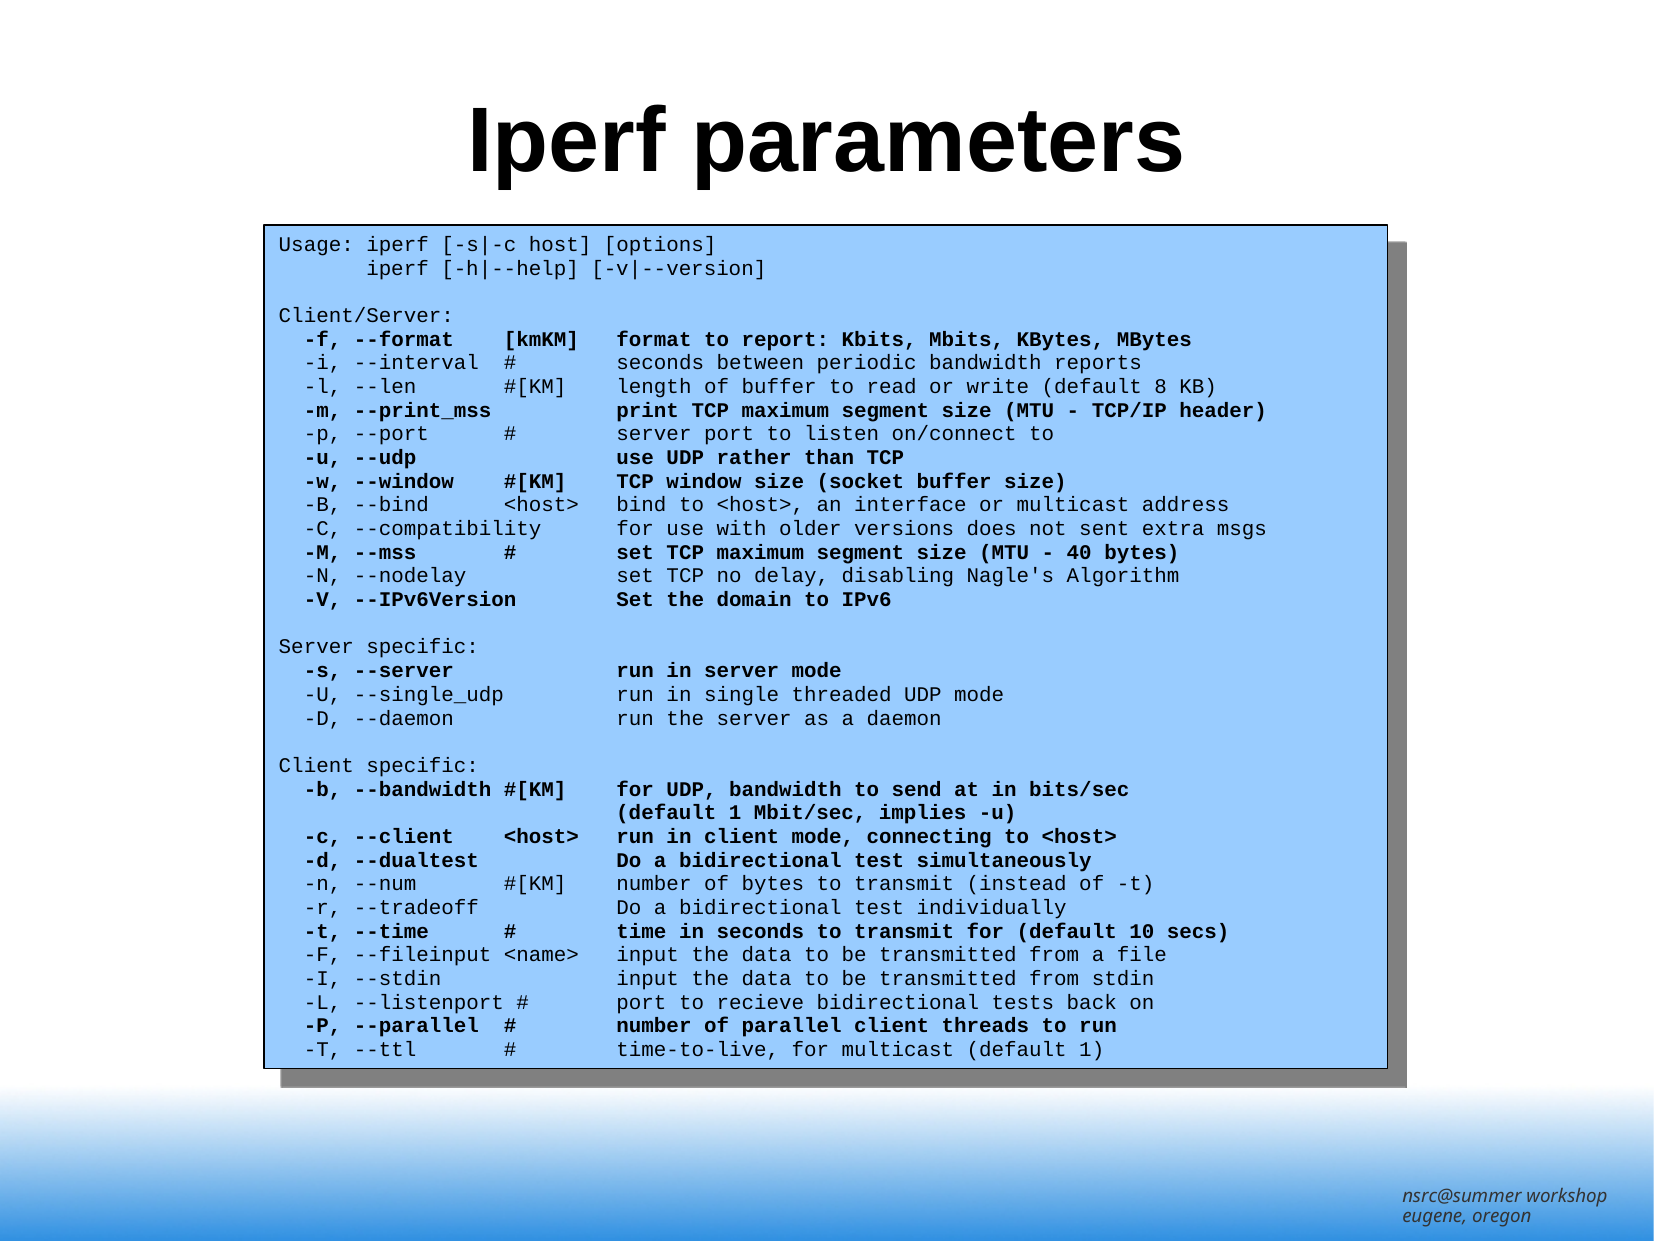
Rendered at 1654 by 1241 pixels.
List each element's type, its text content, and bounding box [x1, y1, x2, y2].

picture [0, 1083, 1654, 1241]
title Iperf parameters [82, 49, 1571, 226]
text_box Usage: iperf [-s|-c host] [options] iperf [-h|--help] [-v|--version] Client/Server: -f, --format [kmKM] format to report: Kbits, Mbits, KBytes, MBytes -i, --interval # seconds between periodic bandwidth reports -l, --len #[KM] length of buffer to read or write (default 8 KB)‏ -m, --print_mss print TCP maximum segment size (MTU - TCP/IP header)‏ -p, --port # server port to listen on/connect to -u, --udp use UDP rather than TCP -w, --window #[KM] TCP window size (socket buffer size)‏ -B, --bind <host> bind to <host>, an interface or multicast address -C, --compatibility for use with older versions does not sent extra msgs -M, --mss # set TCP maximum segment size (MTU - 40 bytes)‏ -N, --nodelay set TCP no delay, disabling Nagle's Algorithm -V, --IPv6Version Set the domain to IPv6 Server specific: -s, --server run in server mode -U, --single_udp run in single threaded UDP mode -D, --daemon run the server as a daemon Client specific: -b, --bandwidth #[KM] for UDP, bandwidth to send at in bits/sec (default 1 Mbit/sec, implies -u)‏ -c, --client <host> run in client mode, connecting to <host> -d, --dualtest Do a bidirectional test simultaneously -n, --num #[KM] number of bytes to transmit (instead of -t)‏ -r, --tradeoff Do a bidirectional test individually -t, --time # time in seconds to transmit for (default 10 secs)‏ -F, --fileinput <name> input the data to be transmitted from a file -I, --stdin input the data to be transmitted from stdin -L, --listenport # port to recieve bidirectional tests back on -P, --parallel # number of parallel client threads to run -T, --ttl # time-to-live, for multicast (default 1)‏ [264, 225, 1388, 1069]
